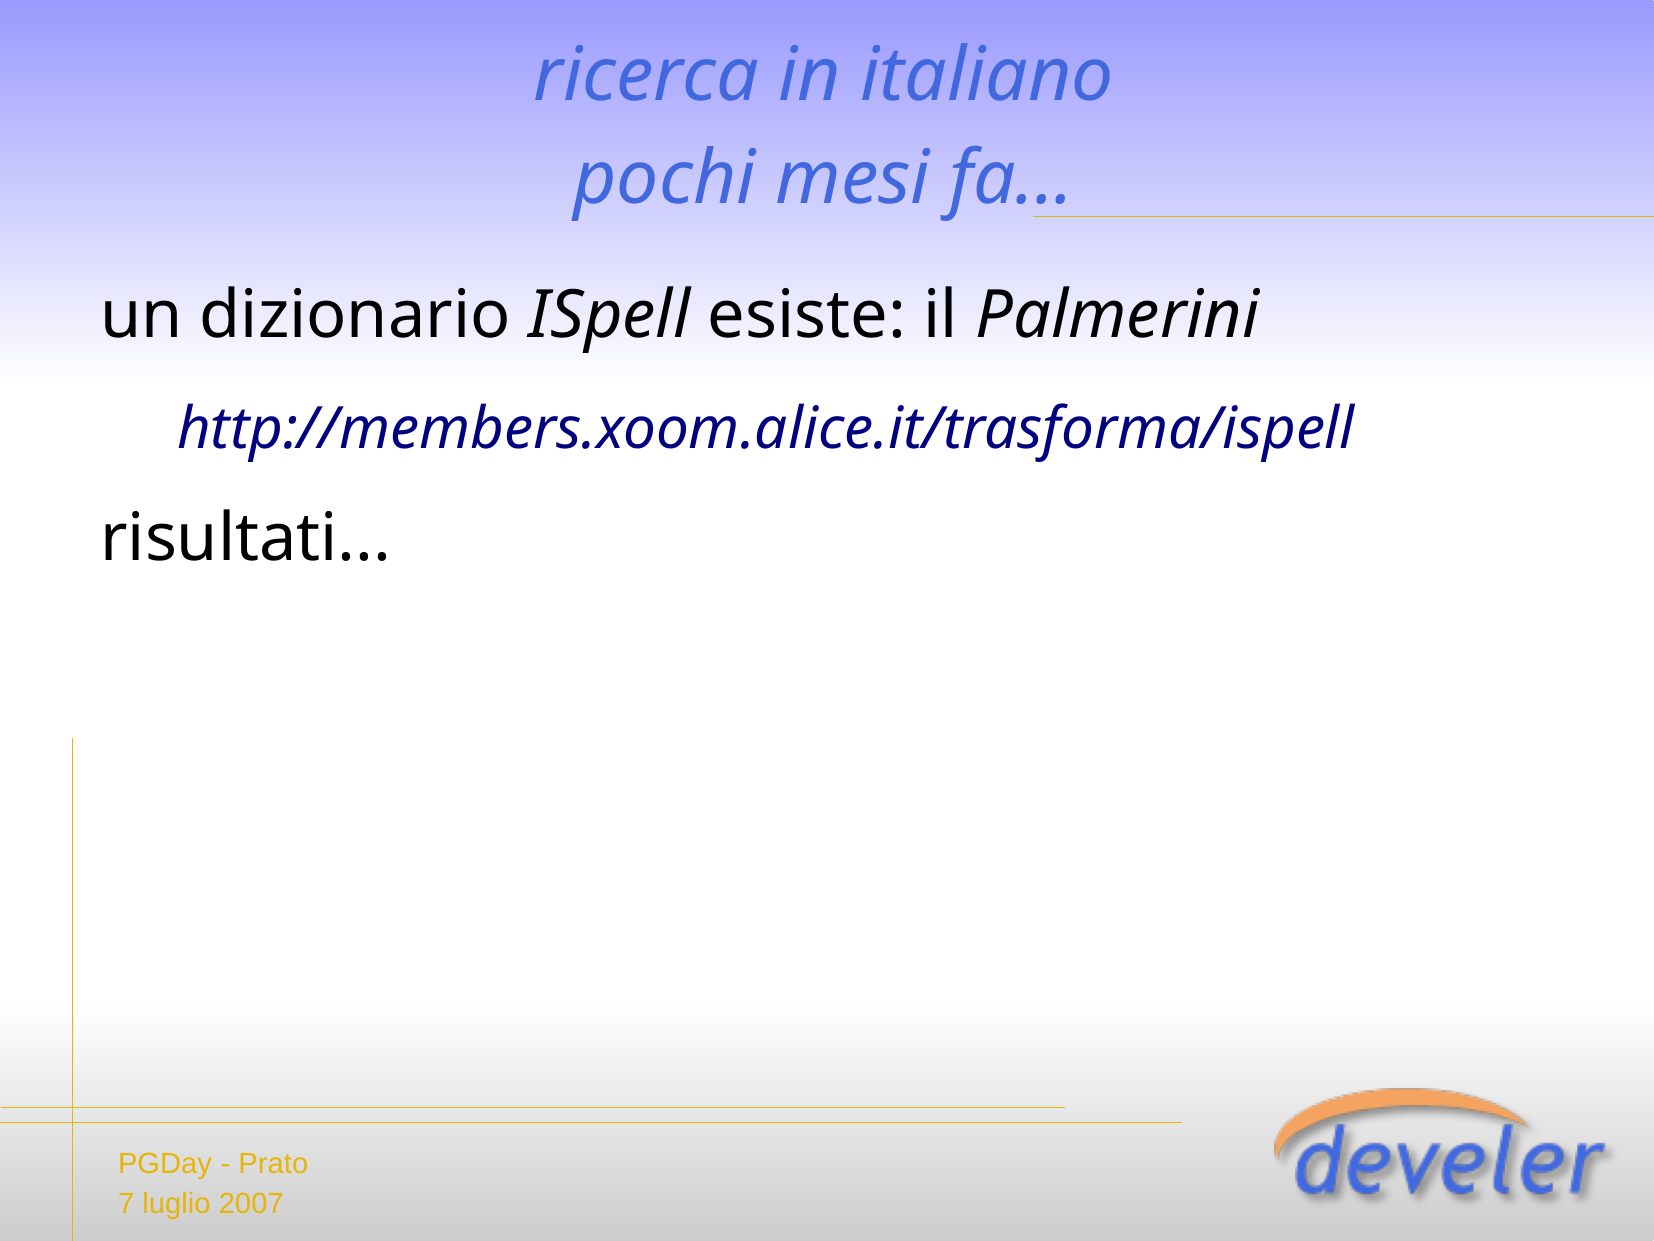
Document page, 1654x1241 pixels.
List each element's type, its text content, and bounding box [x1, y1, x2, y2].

title ricerca in italiano pochi mesi fa... [82, 35, 1565, 211]
picture [1269, 1083, 1622, 1211]
list un dizionario ISpell esiste: il Palmerini http://members.xoom.alice.it/trasforma/ispell risultati... [82, 265, 1571, 1078]
